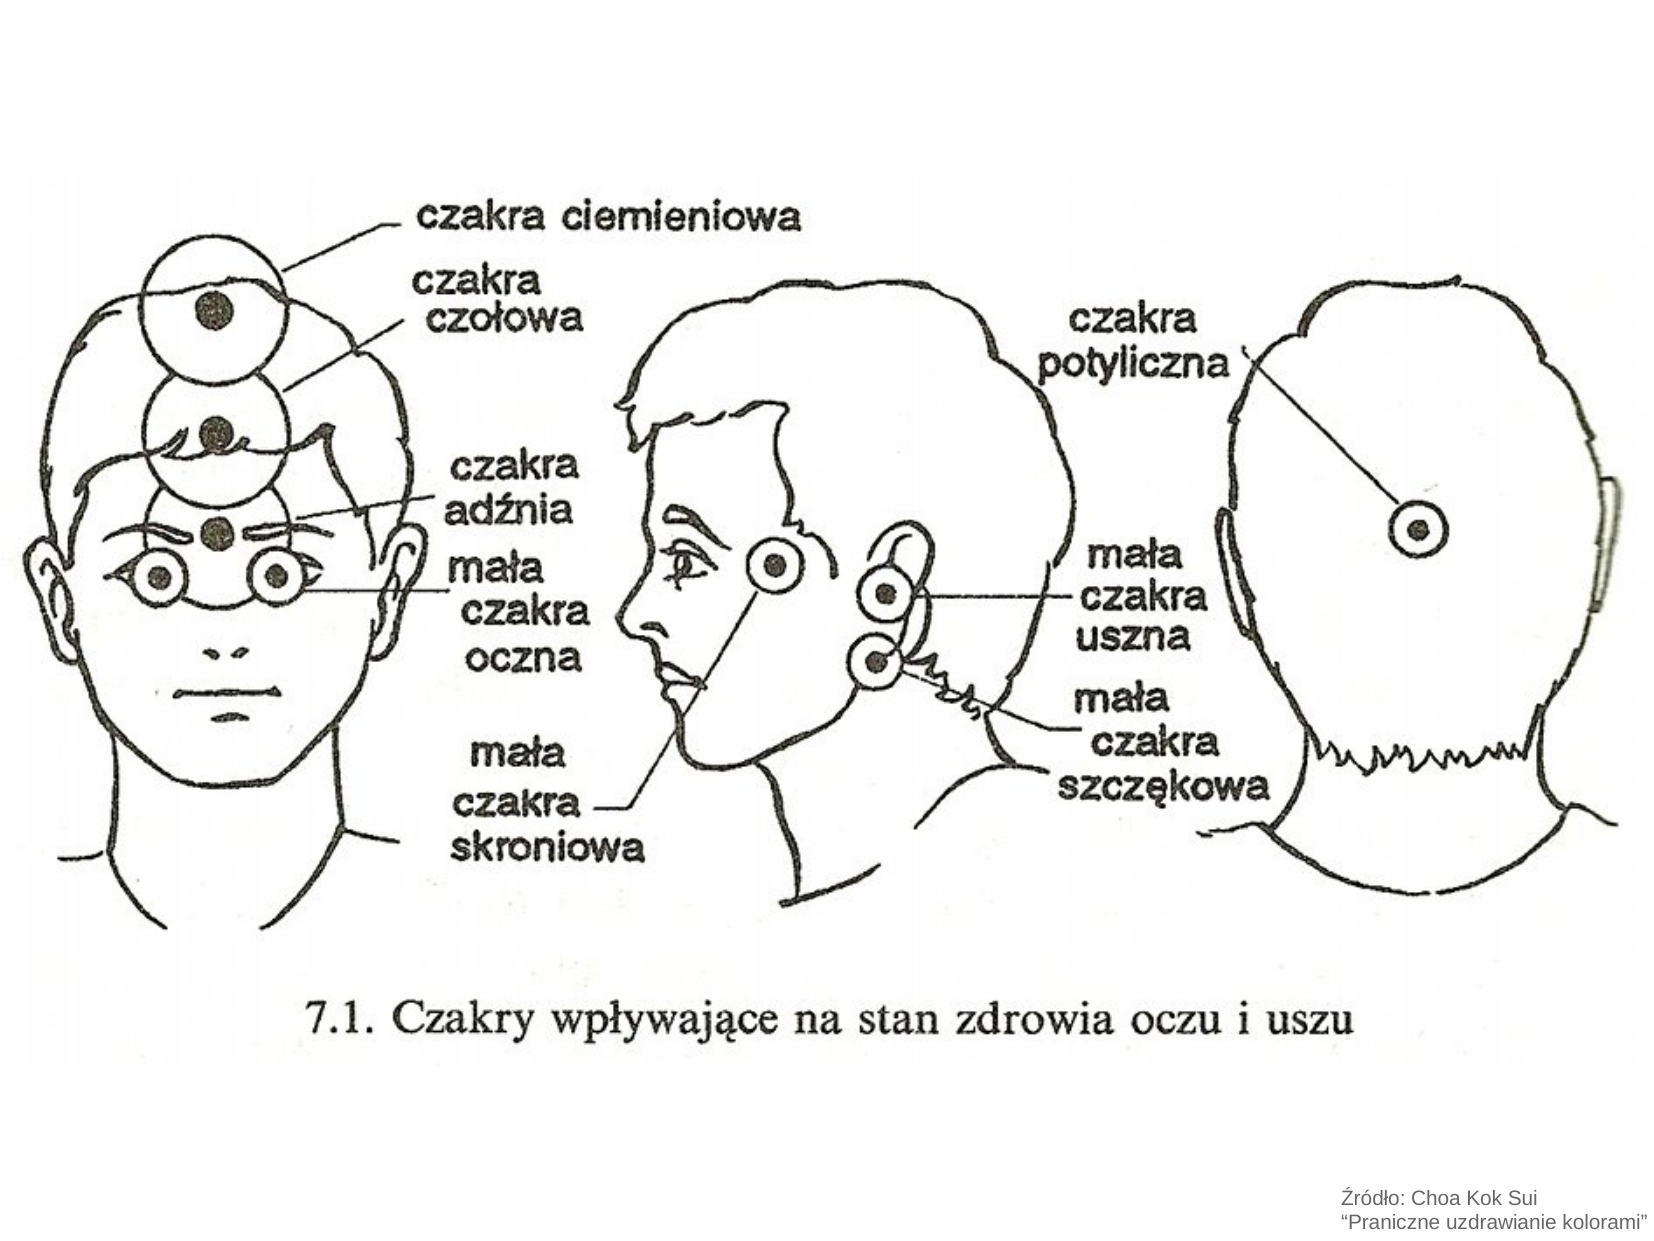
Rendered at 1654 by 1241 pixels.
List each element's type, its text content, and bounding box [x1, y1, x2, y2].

text_box Źródło: Choa Kok Sui “Praniczne uzdrawianie kolorami” [1335, 1181, 1654, 1240]
picture [0, 174, 1654, 1066]
